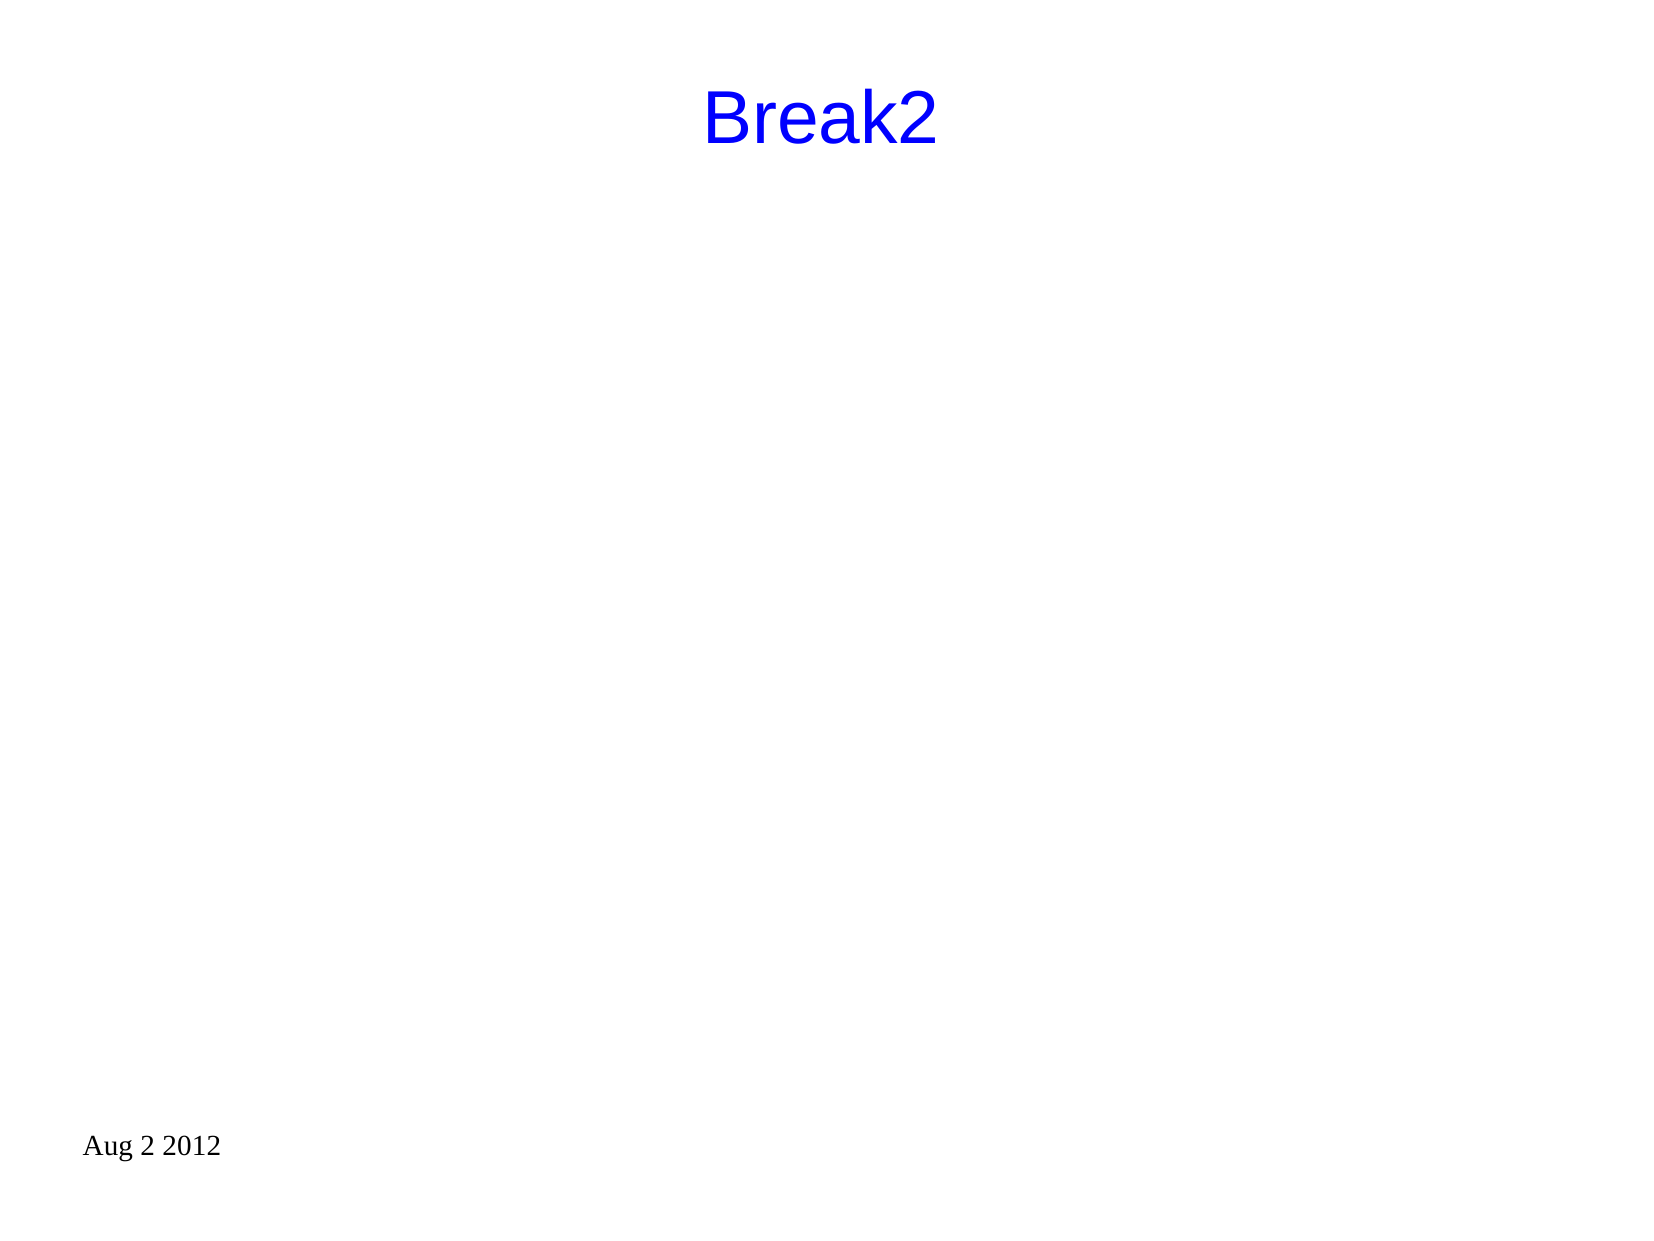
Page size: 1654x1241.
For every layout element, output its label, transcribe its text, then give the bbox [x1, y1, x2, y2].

title Break2 [76, 58, 1565, 178]
